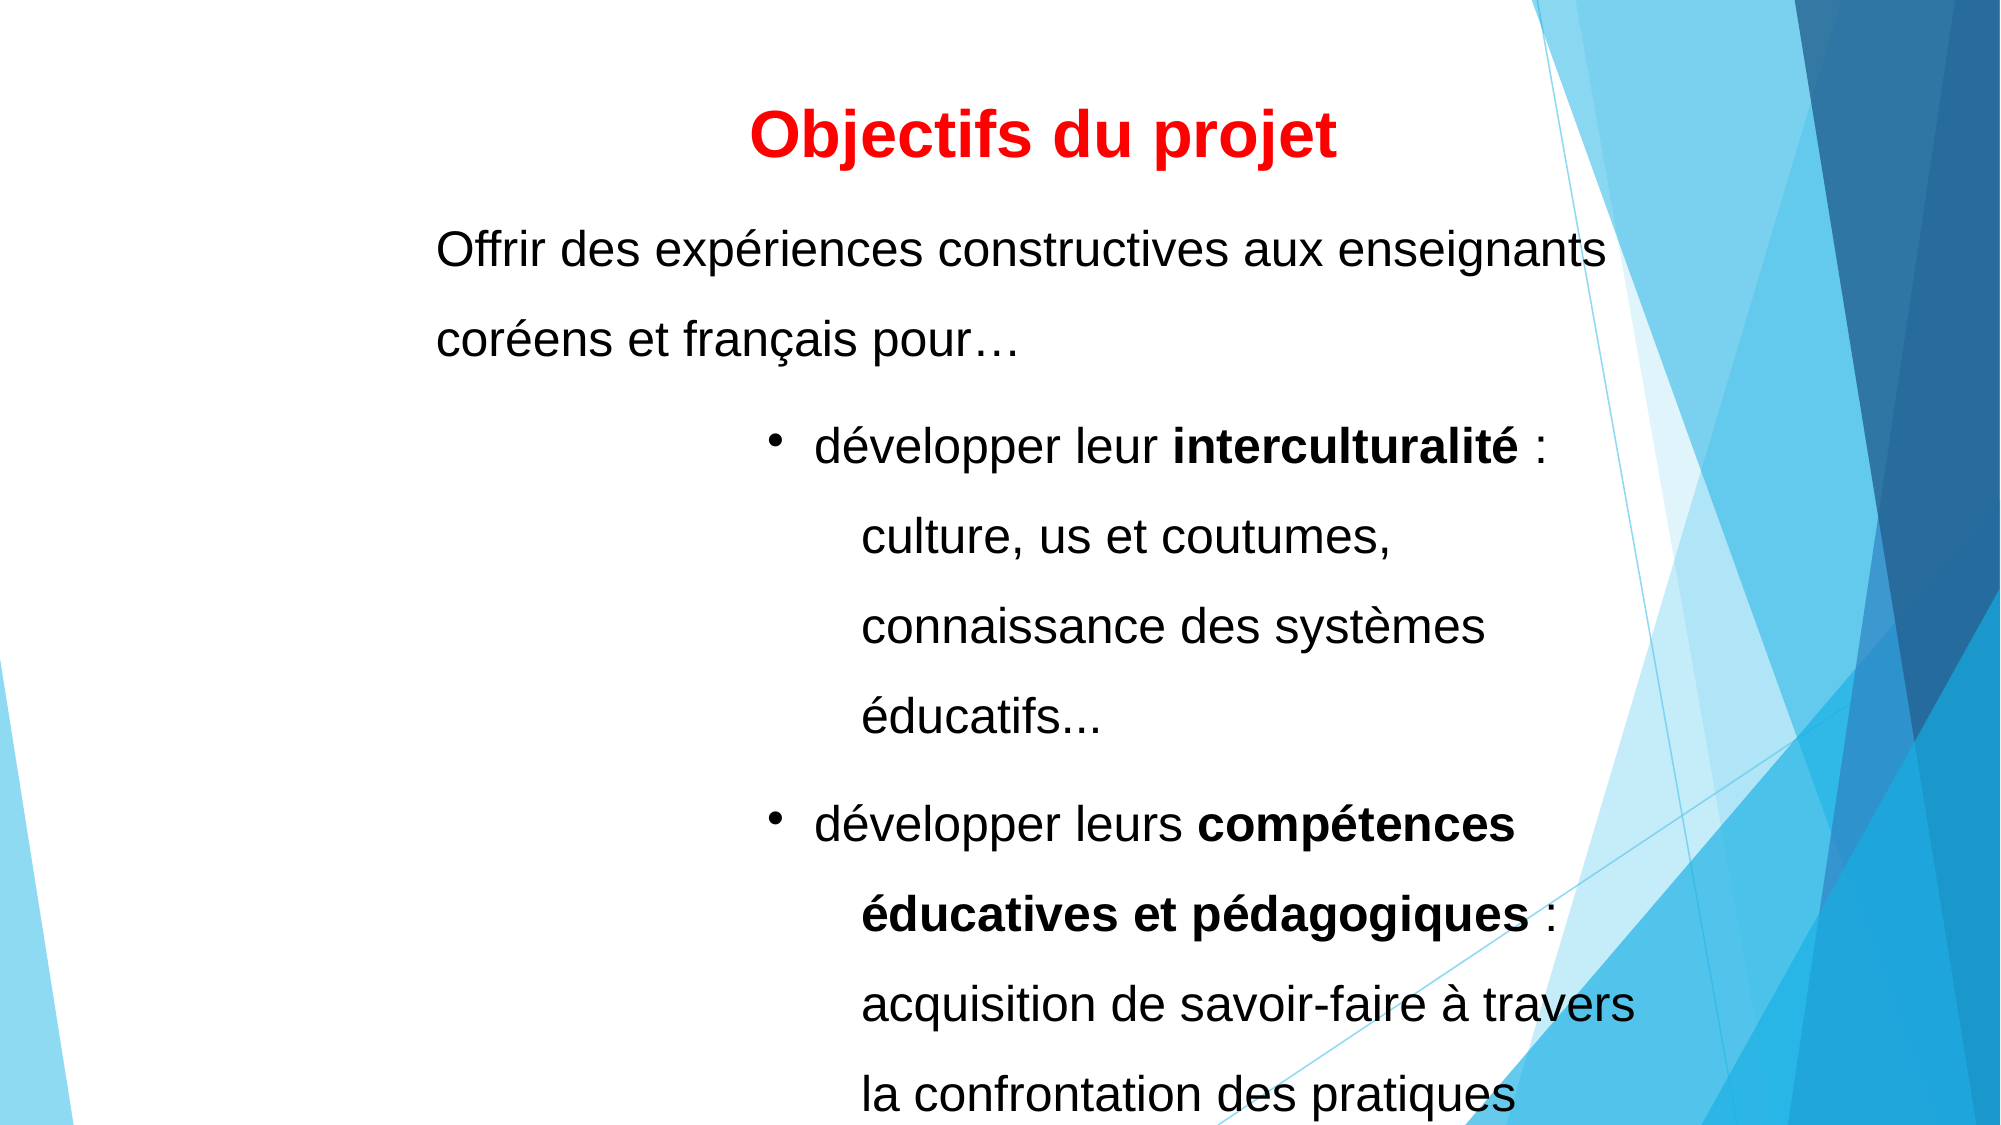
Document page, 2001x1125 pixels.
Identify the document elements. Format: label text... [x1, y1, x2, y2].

text_box Offrir des expériences constructives aux enseignants coréens et français pour… développer leur interculturalité : culture, us et coutumes, connaissance des systèmes éducatifs... développer leurs compétences éducatives et pédagogiques : acquisition de savoir-faire à travers la confrontation des pratiques [421, 179, 1685, 980]
text_box Objectifs du projet [421, 37, 1685, 178]
